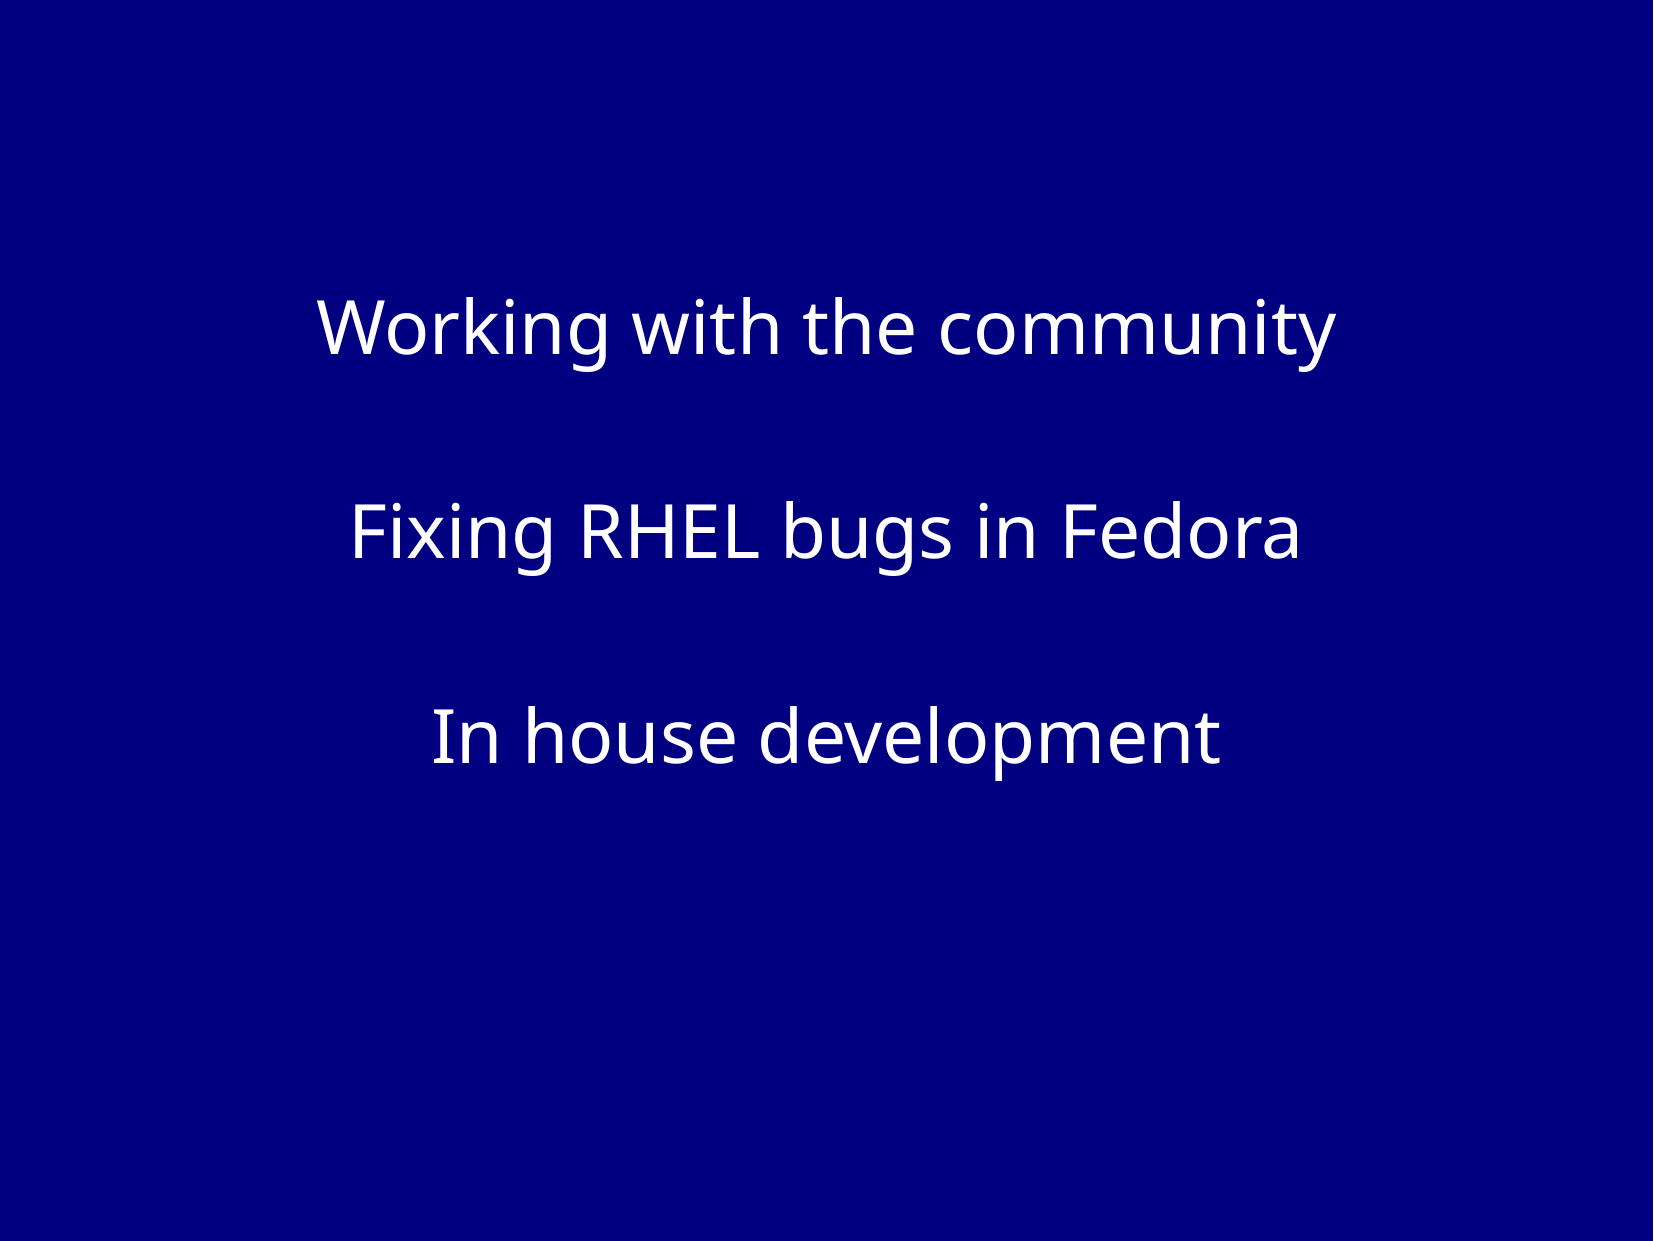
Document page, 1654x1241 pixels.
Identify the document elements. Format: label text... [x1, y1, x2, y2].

subtitle Working with the community Fixing RHEL bugs in Fedora In house development [82, 49, 1571, 1010]
